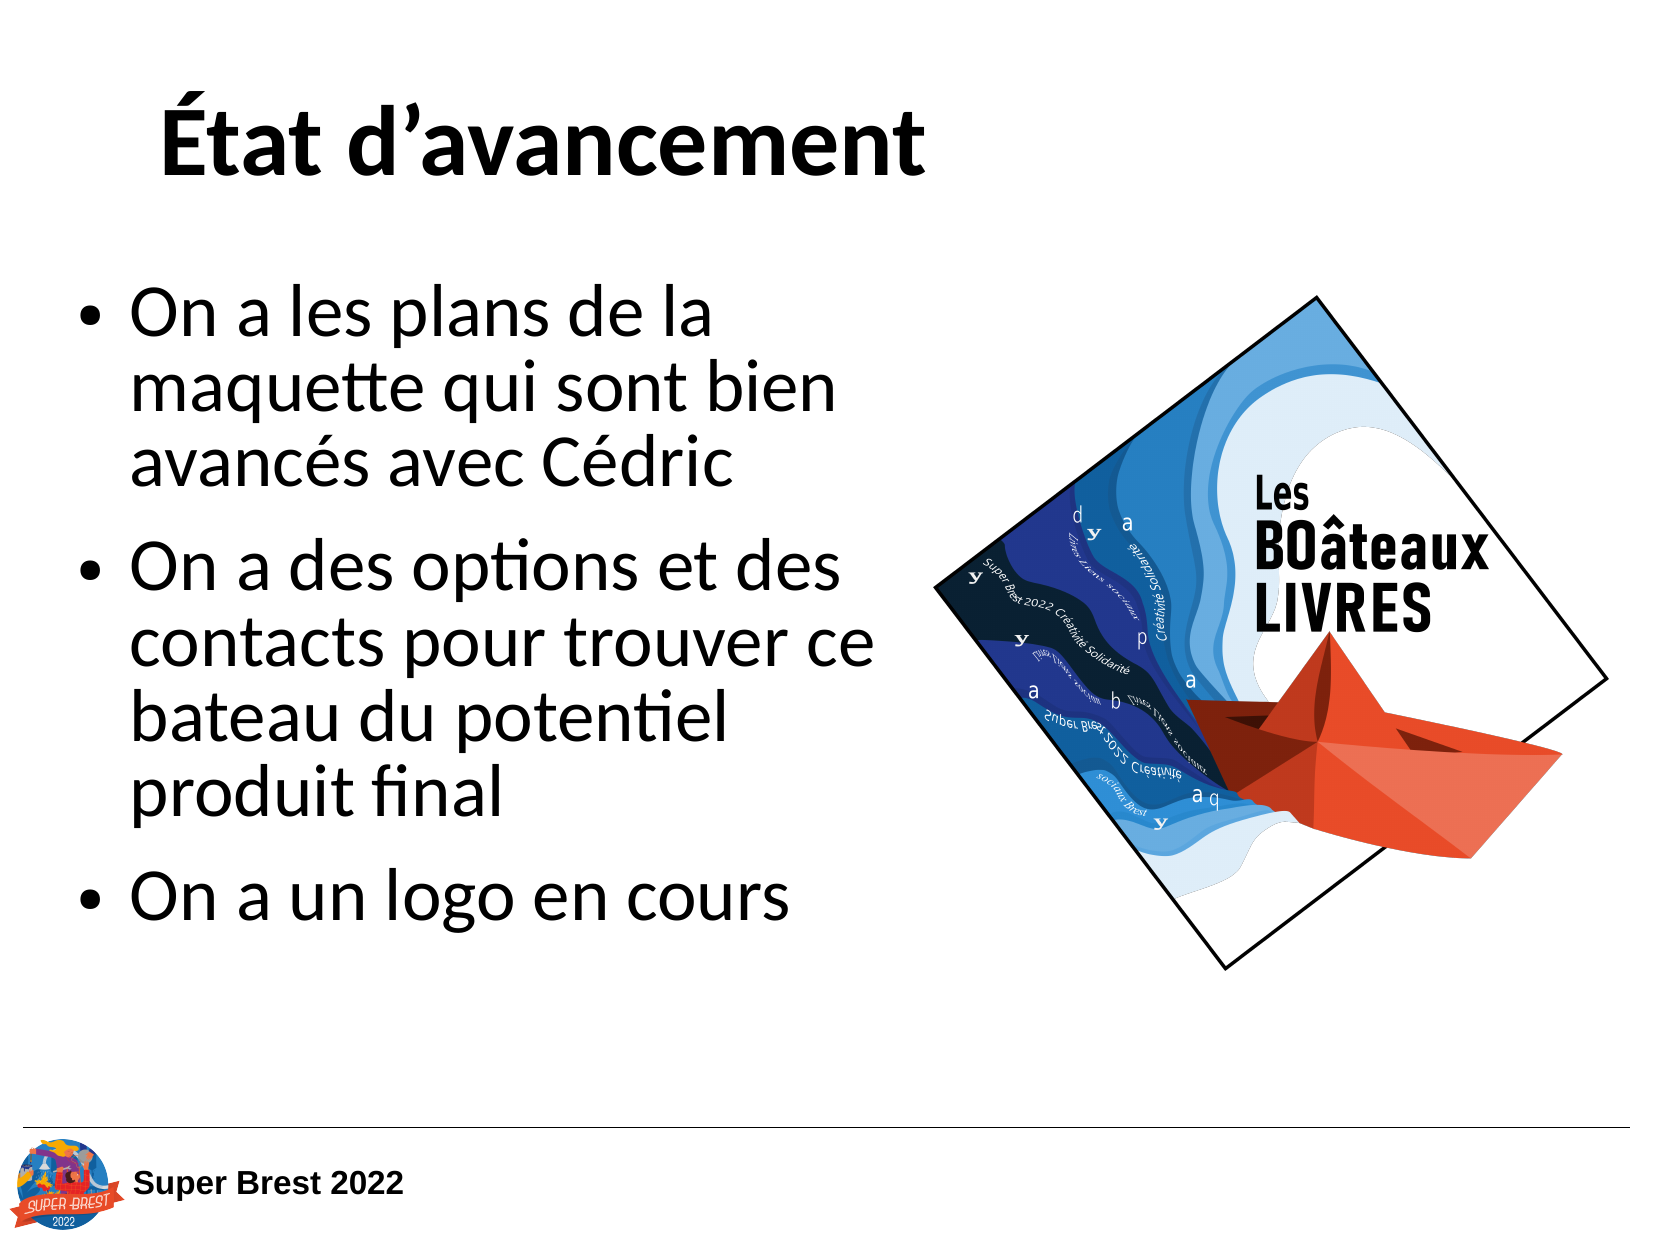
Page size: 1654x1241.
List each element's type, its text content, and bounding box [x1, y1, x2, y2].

list On a les plans de la maquette qui sont bien avancés avec Cédric On a des options et des contacts pour trouver ce bateau du potentiel produit final On a un logo en cours [59, 279, 957, 1099]
picture [9, 1139, 125, 1230]
text_box Super Brest 2022 [125, 1157, 1040, 1210]
picture [933, 295, 1609, 971]
title État d’avancement [11, 47, 1347, 255]
